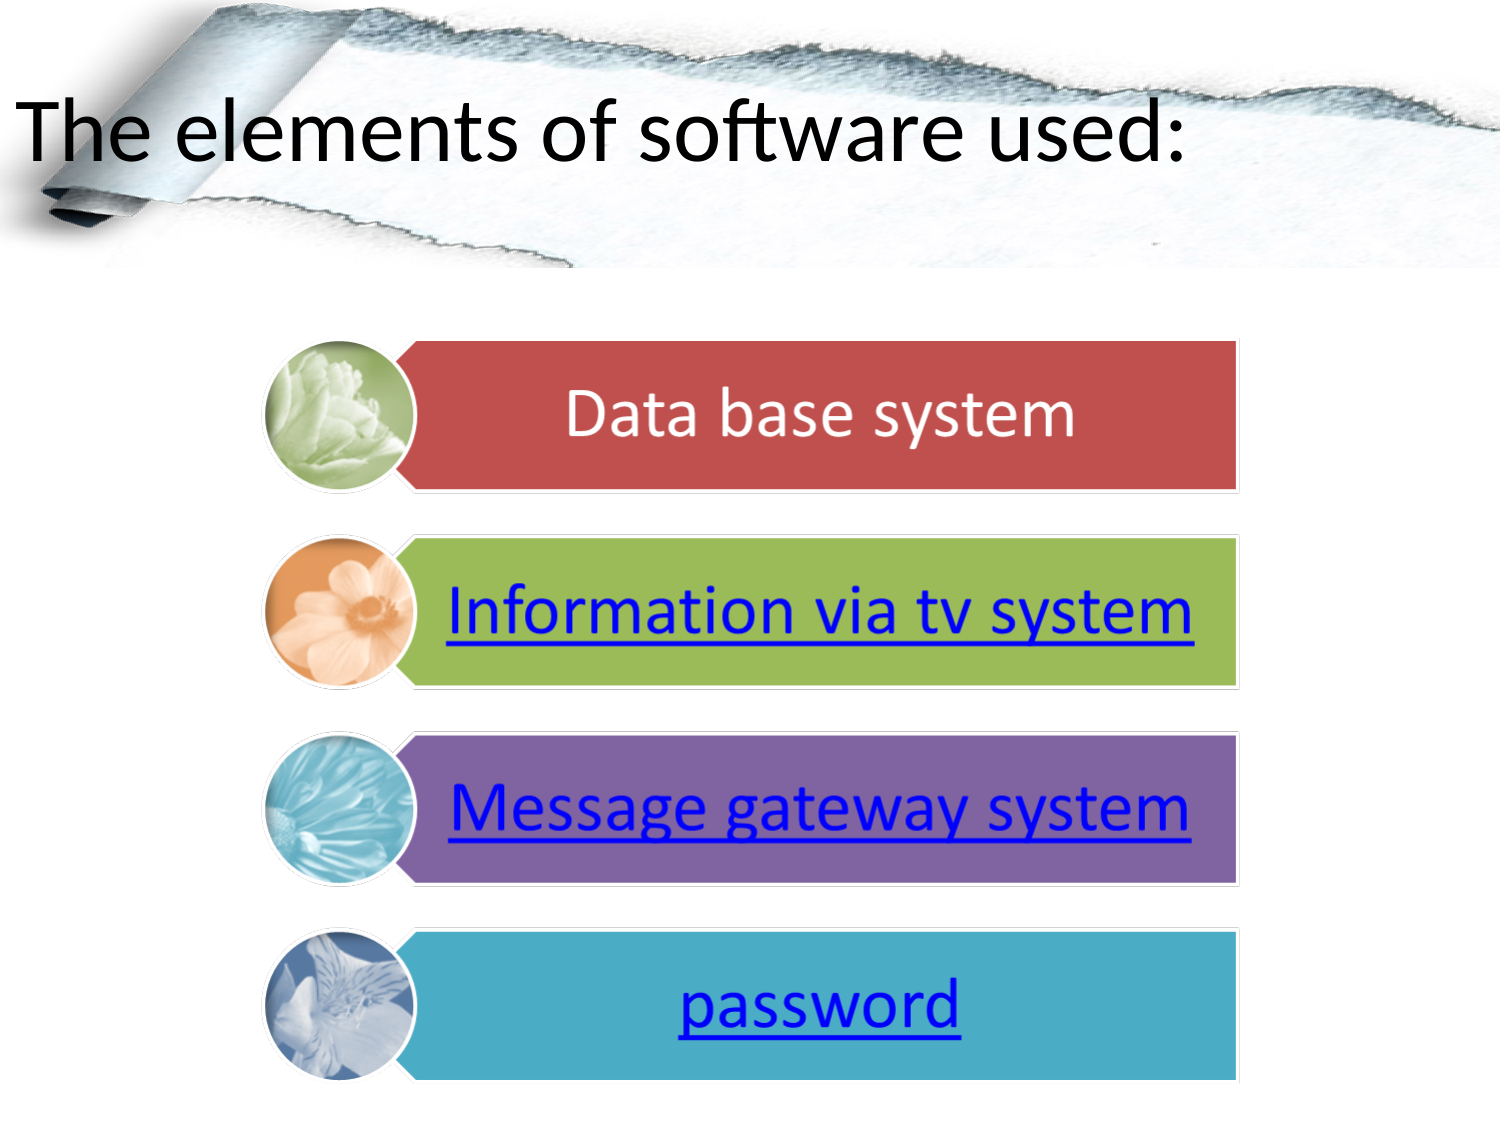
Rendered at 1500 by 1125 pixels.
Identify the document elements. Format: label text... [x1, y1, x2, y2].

picture [0, 0, 1500, 268]
text_box [75, 338, 1426, 1094]
title The elements of software used: [0, 21, 1426, 257]
